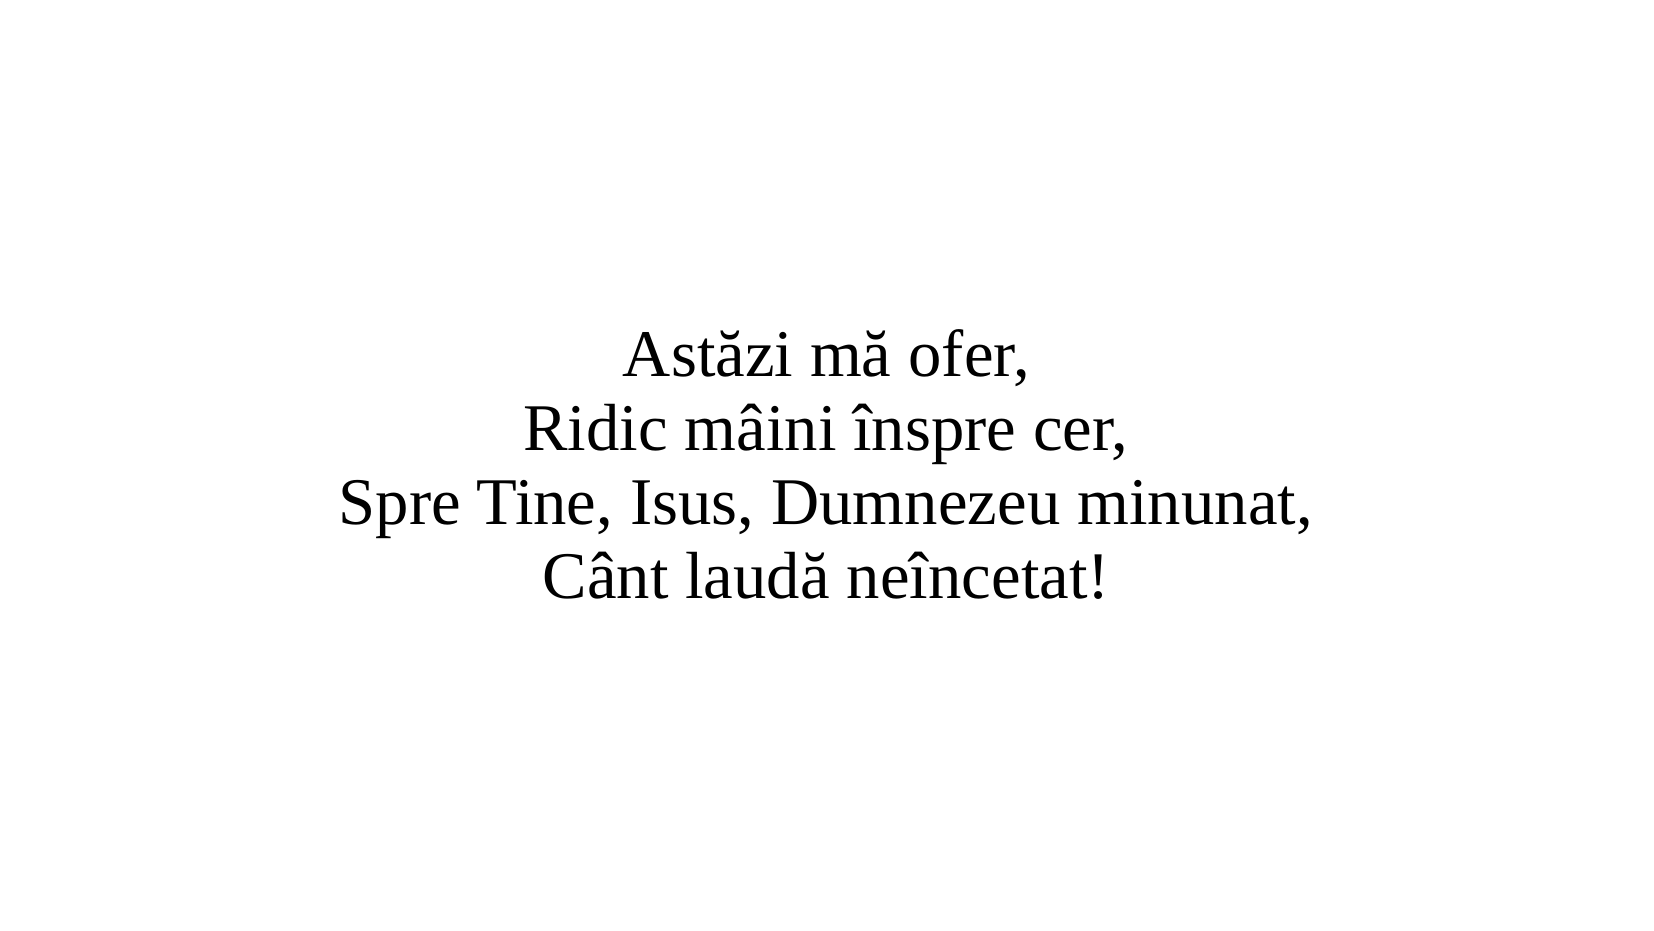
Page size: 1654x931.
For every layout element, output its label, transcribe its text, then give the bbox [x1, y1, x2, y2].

subtitle Astăzi mă ofer, Ridic mâini înspre cer, Spre Tine, Isus, Dumnezeu minunat, Cânt laudă neîncetat! [300, 150, 1354, 781]
